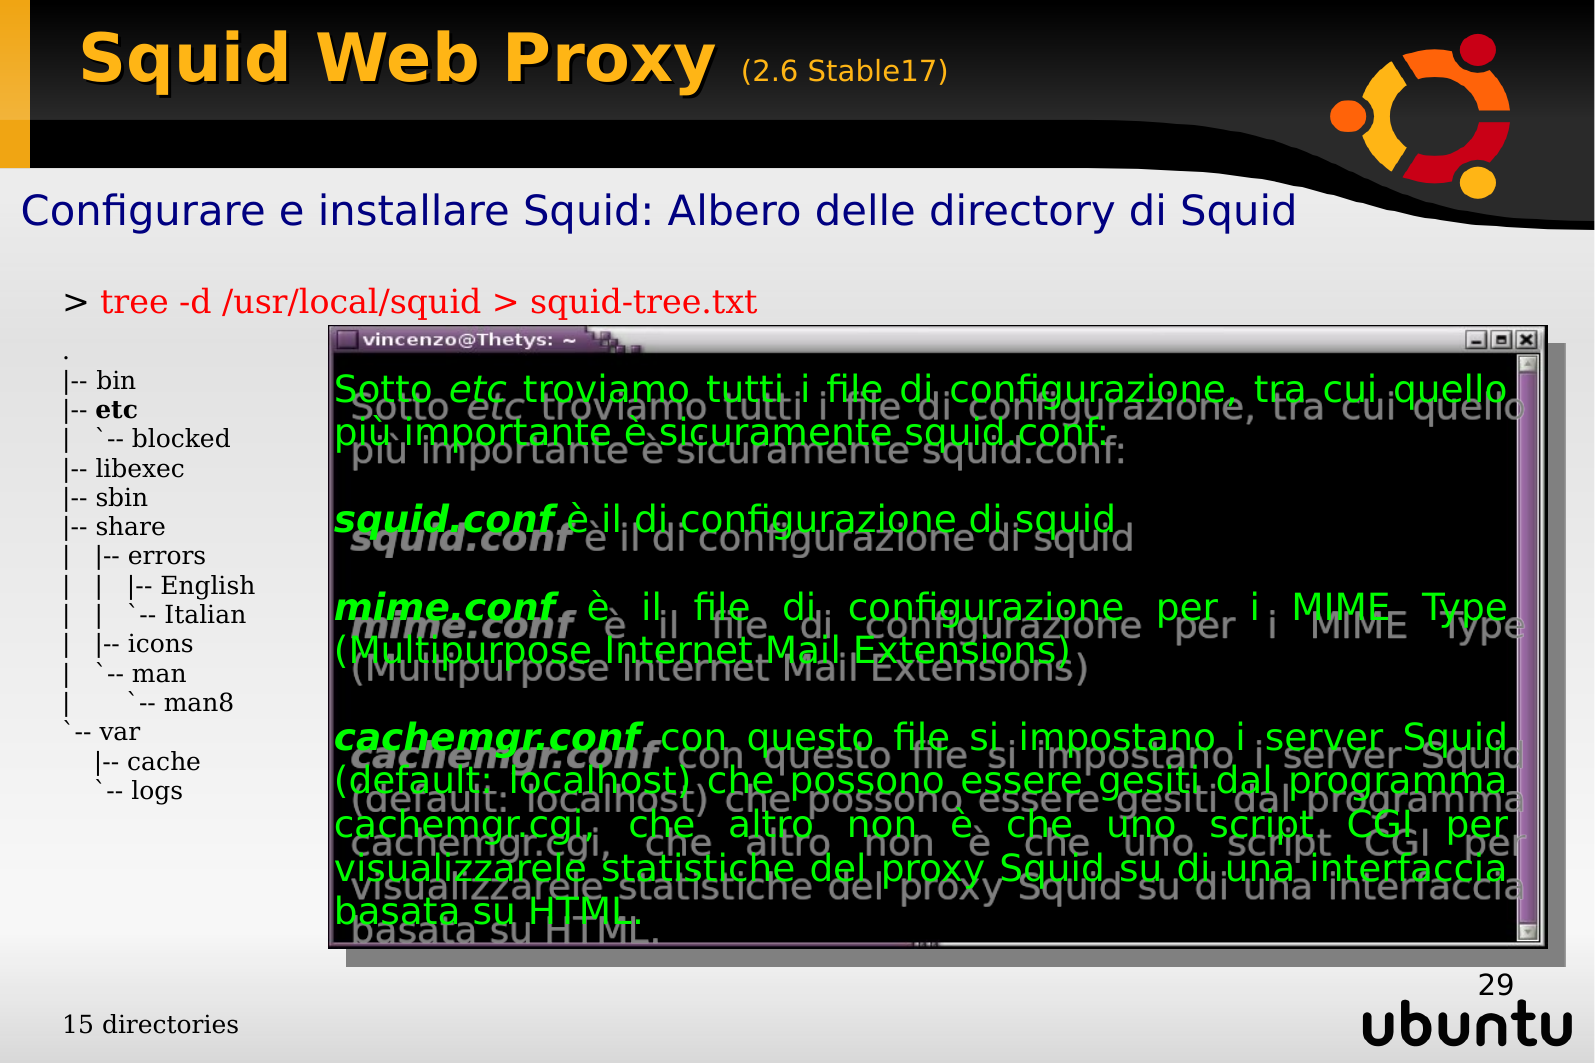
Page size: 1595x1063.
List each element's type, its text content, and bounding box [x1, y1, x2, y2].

text_box Sotto etc troviamo tutti i file di configurazione, tra cui quello più importante è sicuramente squid.conf: squid.conf è il di configurazione di squid mime.conf è il file di configurazione per i MIME Type (Multipurpose Internet Mail Extensions) cachemgr.conf con questo file si impostano i server Squid (default: localhost) che possono essere gesiti dal programma cachemgr.cgi, che altro non è che uno script CGI per visualizzarele statistiche del proxy Squid su di una interfaccia basata su HTML. [330, 360, 1512, 981]
text_box Squid Web Proxy (2.6 Stable17) [23, 11, 1004, 105]
picture [0, 0, 1595, 1063]
text_box > tree -d /usr/local/squid > squid-tree.txt . |-- bin |-- etc | `-- blocked |-- libexec |-- sbin |-- share | |-- errors | | |-- English | | `-- Italian | |-- icons | `-- man | `-- man8 `-- var |-- cache `-- logs 15 directories [59, 256, 1536, 1028]
text_box Configurare e installare Squid: Albero delle directory di Squid [17, 178, 1554, 243]
